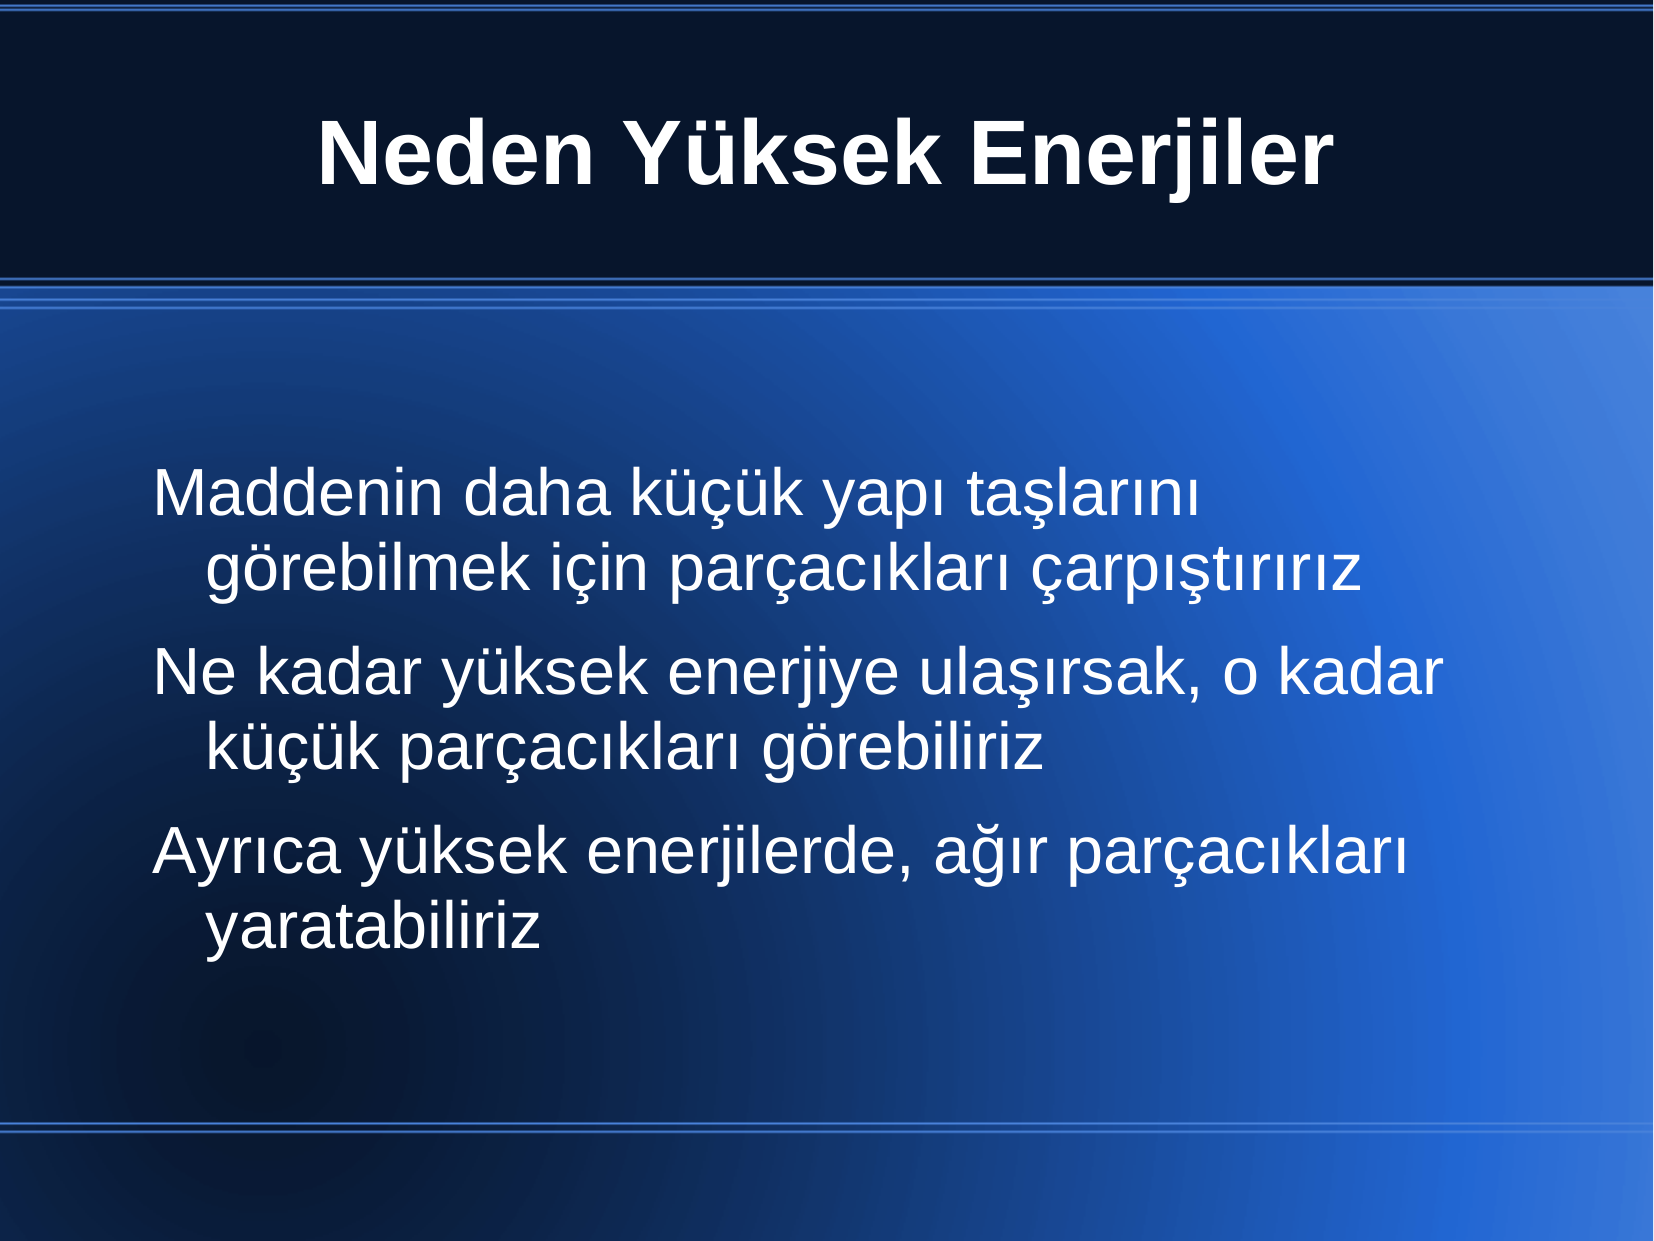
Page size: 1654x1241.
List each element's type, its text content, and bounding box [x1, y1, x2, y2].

picture [0, 0, 1654, 1241]
list Maddenin daha küçük yapı taşlarını görebilmek için parçacıkları çarpıştırırız Ne kadar yüksek enerjiye ulaşırsak, o kadar küçük parçacıkları görebiliriz Ayrıca yüksek enerjilerde, ağır parçacıkları yaratabiliriz [134, 350, 1516, 1133]
title Neden Yüksek Enerjiler [82, 49, 1571, 257]
